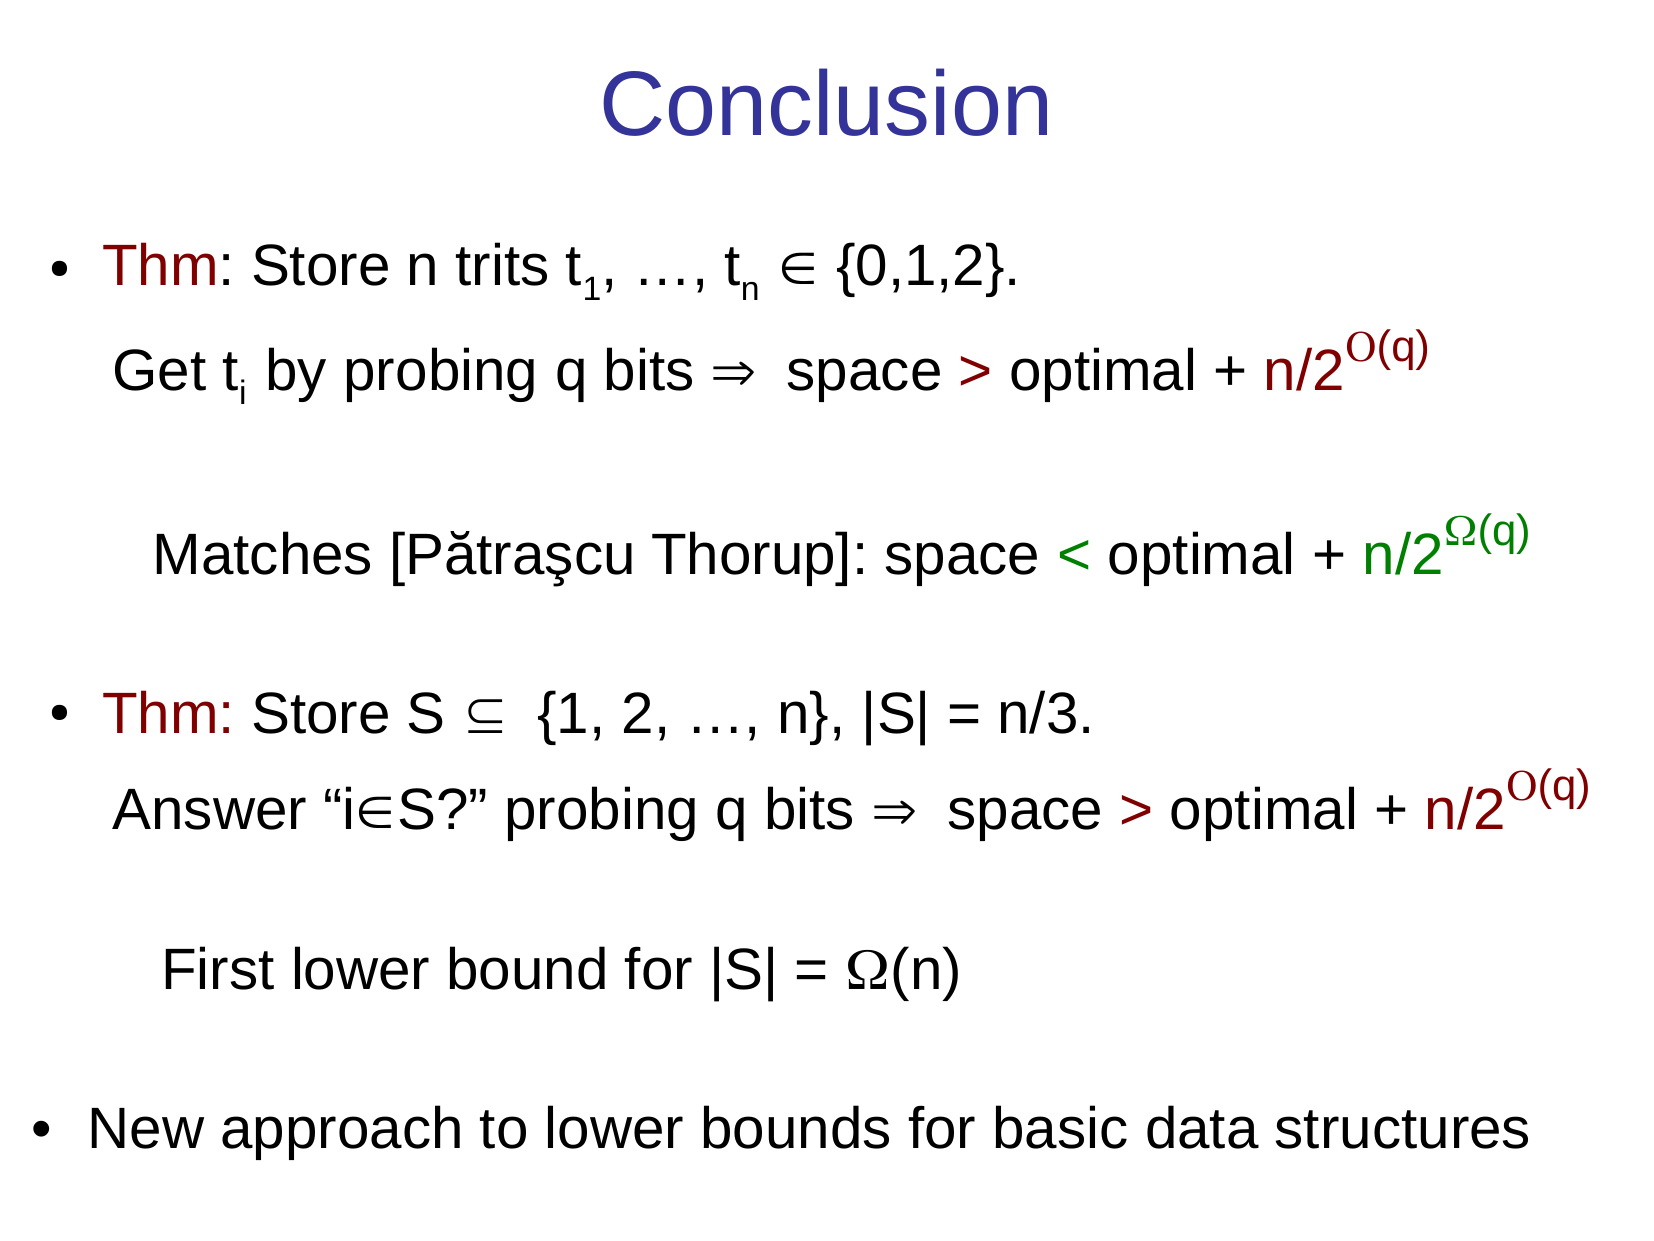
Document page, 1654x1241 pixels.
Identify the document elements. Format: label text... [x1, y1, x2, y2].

title Conclusion [124, 0, 1530, 208]
list Thm: Store n trits t1, …, tn  {0,1,2}. Get ti by probing q bits  space > optimal + n/2O(q) Matches [Pătraşcu Thorup]: space < optimal + n/2(q) Thm: Store S  {1, 2, …, n}, |S| = n/3. Answer “iS?” probing q bits  space > optimal + n/2O(q) First lower bound for |S| = (n) New approach to lower bounds for basic data structures [16, 225, 1654, 1225]
